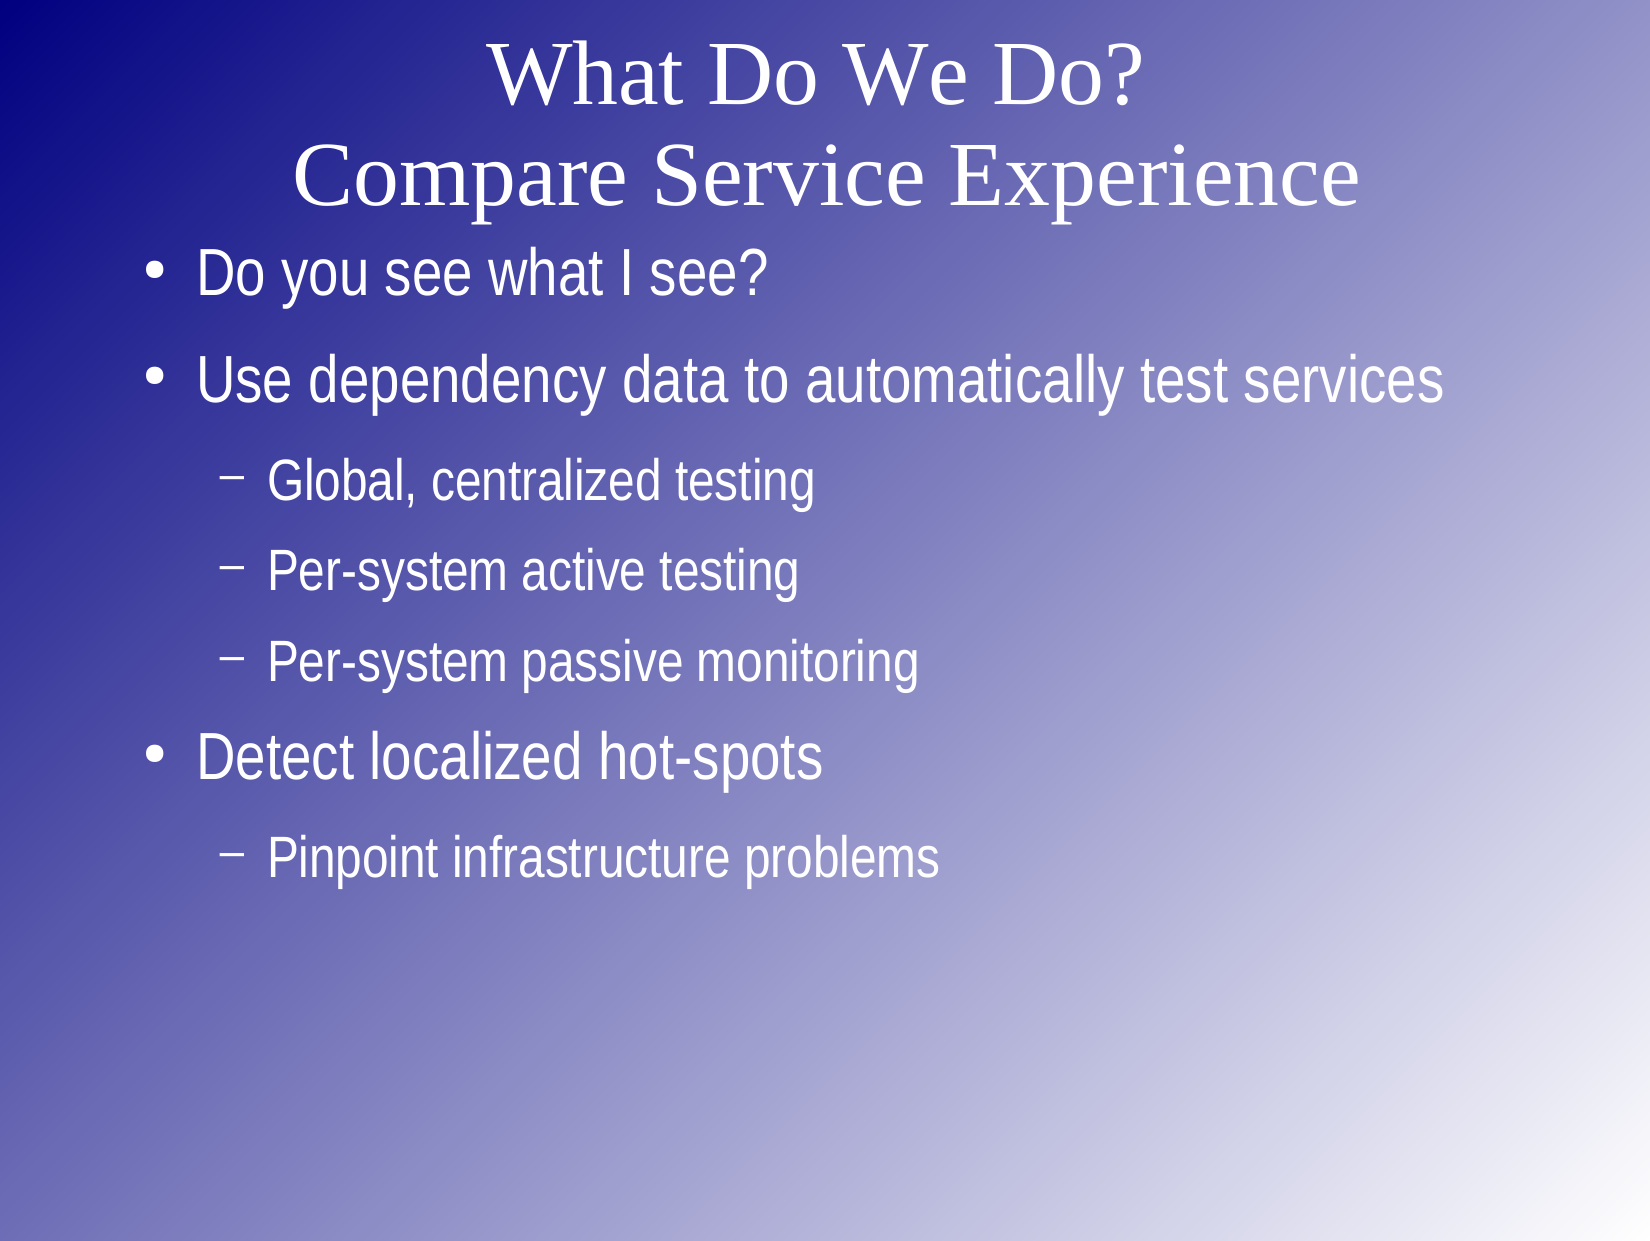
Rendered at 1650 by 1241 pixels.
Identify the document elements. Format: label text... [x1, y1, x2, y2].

title What Do We Do? Compare Service Experience [123, 22, 1533, 226]
list Do you see what I see? Use dependency data to automatically test services Global, centralized testing Per-system active testing Per-system passive monitoring Detect localized hot-spots Pinpoint infrastructure problems [125, 233, 1535, 1000]
